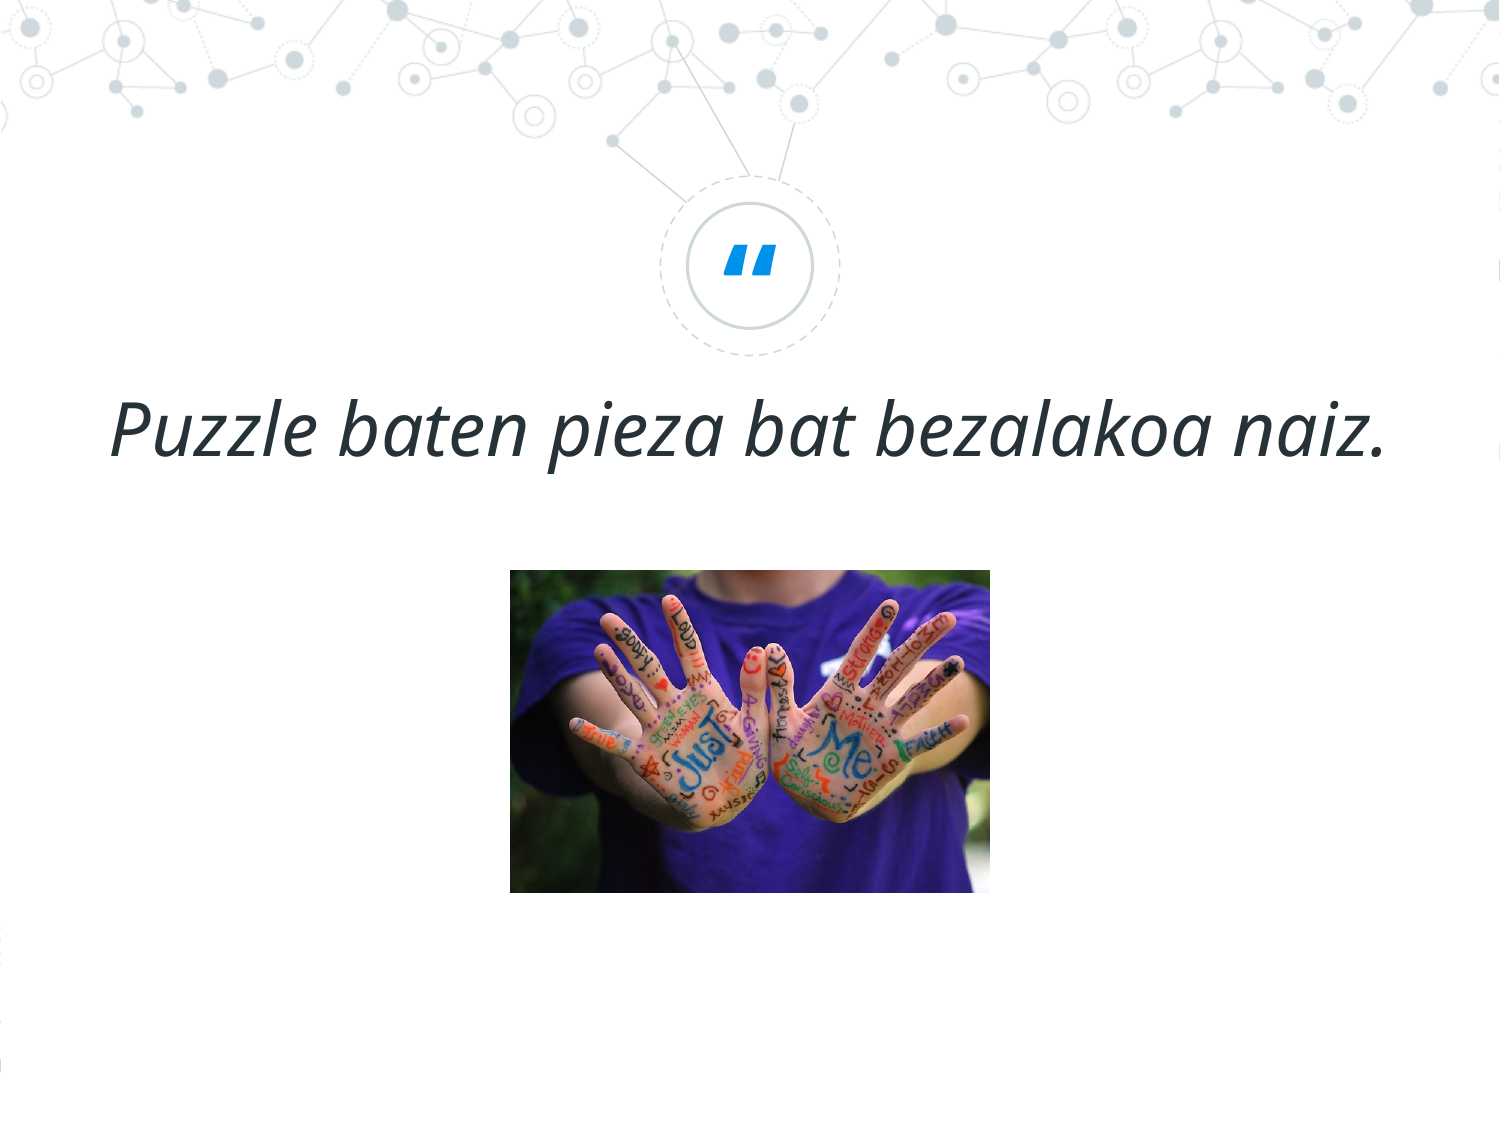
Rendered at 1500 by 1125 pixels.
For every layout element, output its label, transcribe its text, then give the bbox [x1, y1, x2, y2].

picture [0, 0, 1500, 1125]
list Puzzle baten pieza bat bezalakoa naiz. [70, 366, 1430, 520]
